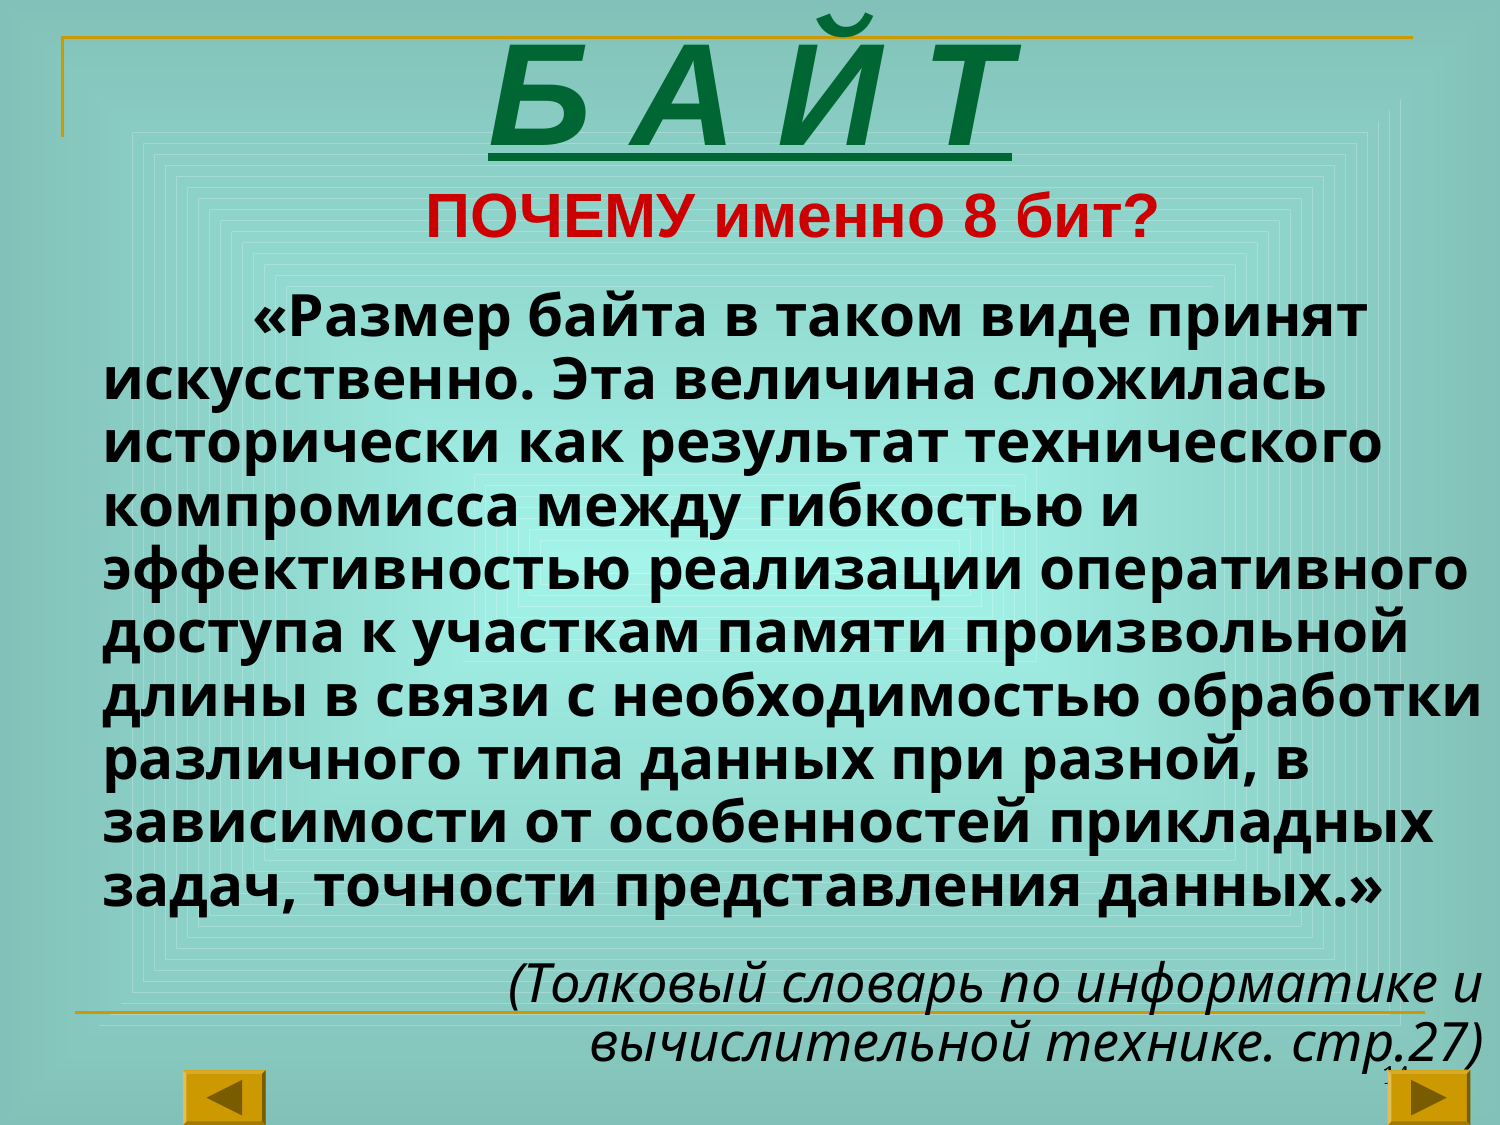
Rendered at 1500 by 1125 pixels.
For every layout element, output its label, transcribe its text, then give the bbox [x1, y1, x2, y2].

text_box [1389, 1070, 1471, 1125]
text_box [184, 1070, 266, 1125]
text_box ПОЧЕМУ именно 8 бит? «Размер байта в таком виде принят искусственно. Эта величина сложилась исторически как результат технического компромисса между гибкостью и эффективностью реализации оперативного доступа к участкам памяти произвольной длины в связи с необходимостью обработки различного типа данных при разной, в зависимости от особенностей прикладных задач, точности представления данных.» (Толковый словарь по информатике и вычислительной технике. стр.27) [87, 185, 1500, 1082]
title Б А Й Т [75, 5, 1426, 214]
